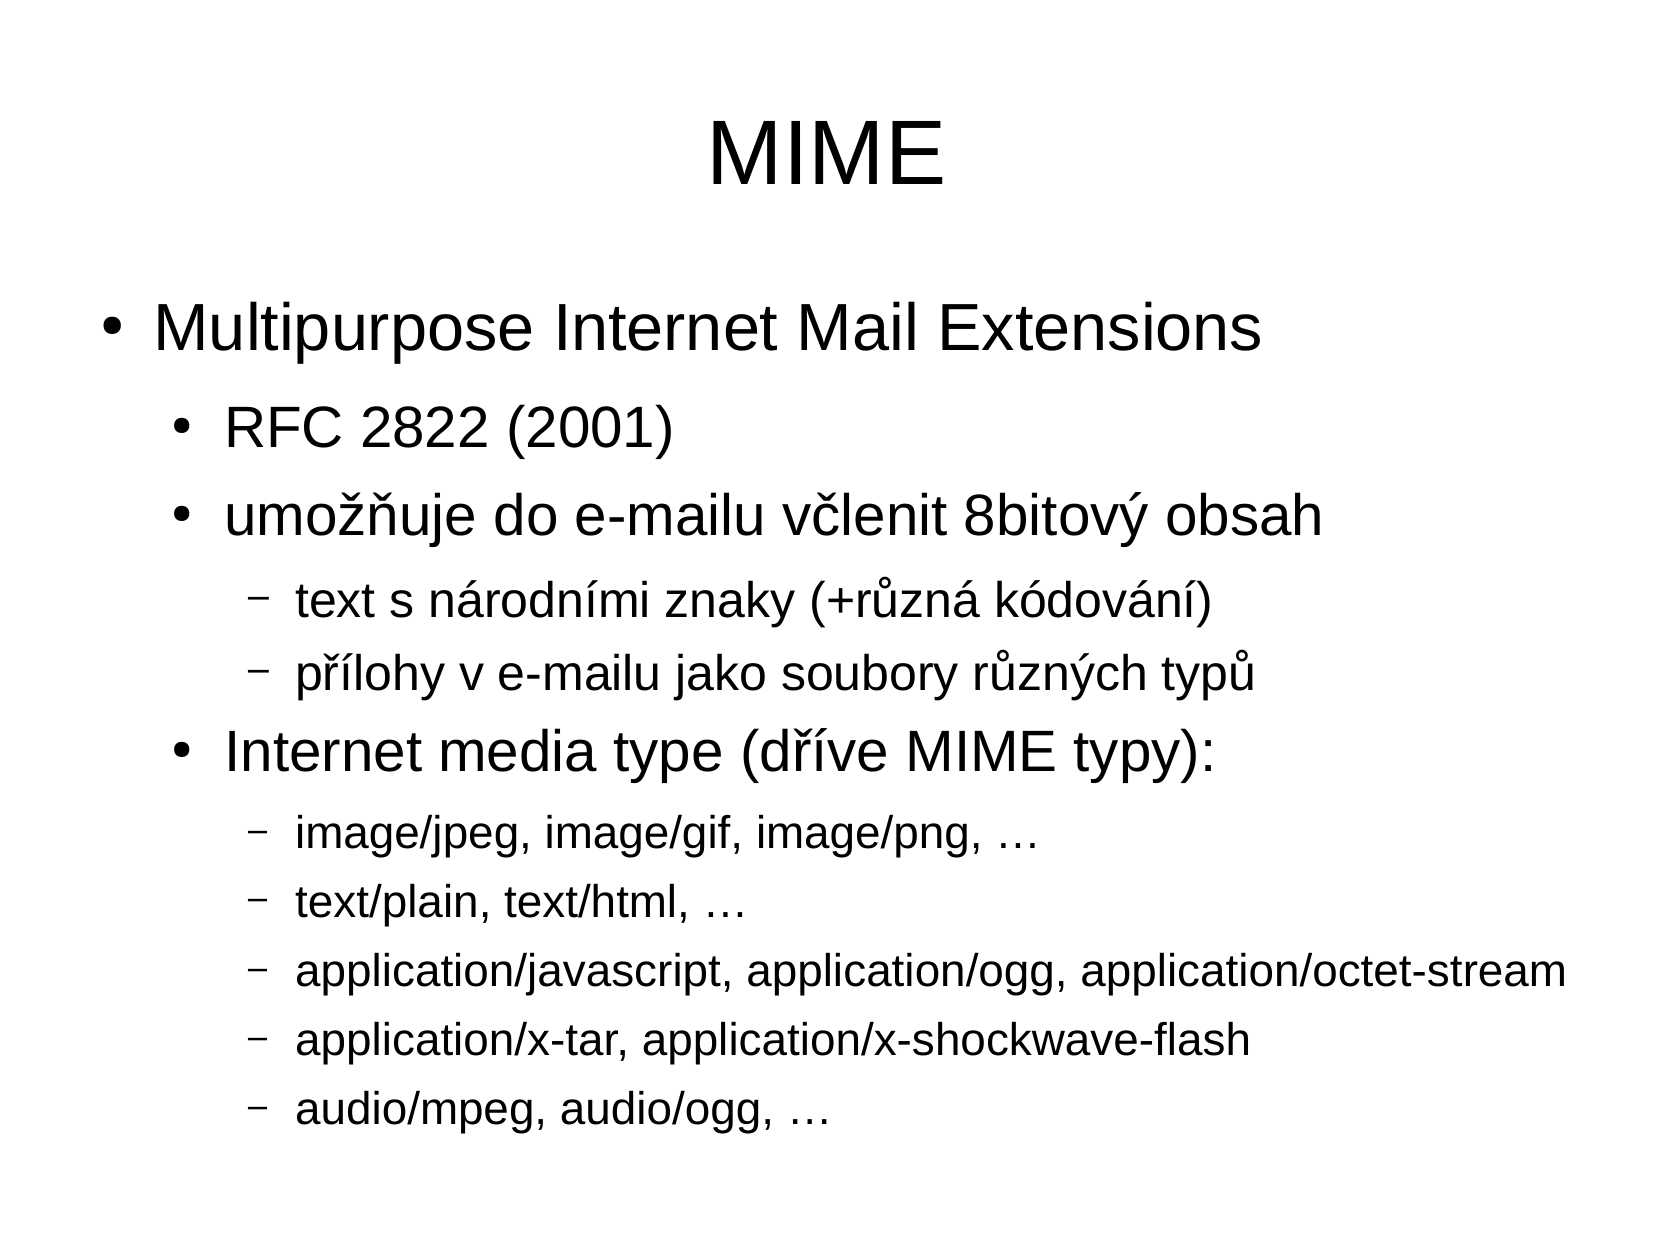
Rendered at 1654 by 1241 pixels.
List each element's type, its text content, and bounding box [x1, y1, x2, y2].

title MIME [82, 49, 1571, 257]
list Multipurpose Internet Mail Extensions RFC 2822 (2001) umožňuje do e-mailu včlenit 8bitový obsah text s národními znaky (+různá kódování) přílohy v e-mailu jako soubory různých typů Internet media type (dříve MIME typy): image/jpeg, image/gif, image/png, … text/plain, text/html, … application/javascript, application/ogg, application/octet-stream application/x-tar, application/x-shockwave-flash audio/mpeg, audio/ogg, … [82, 290, 1571, 1135]
